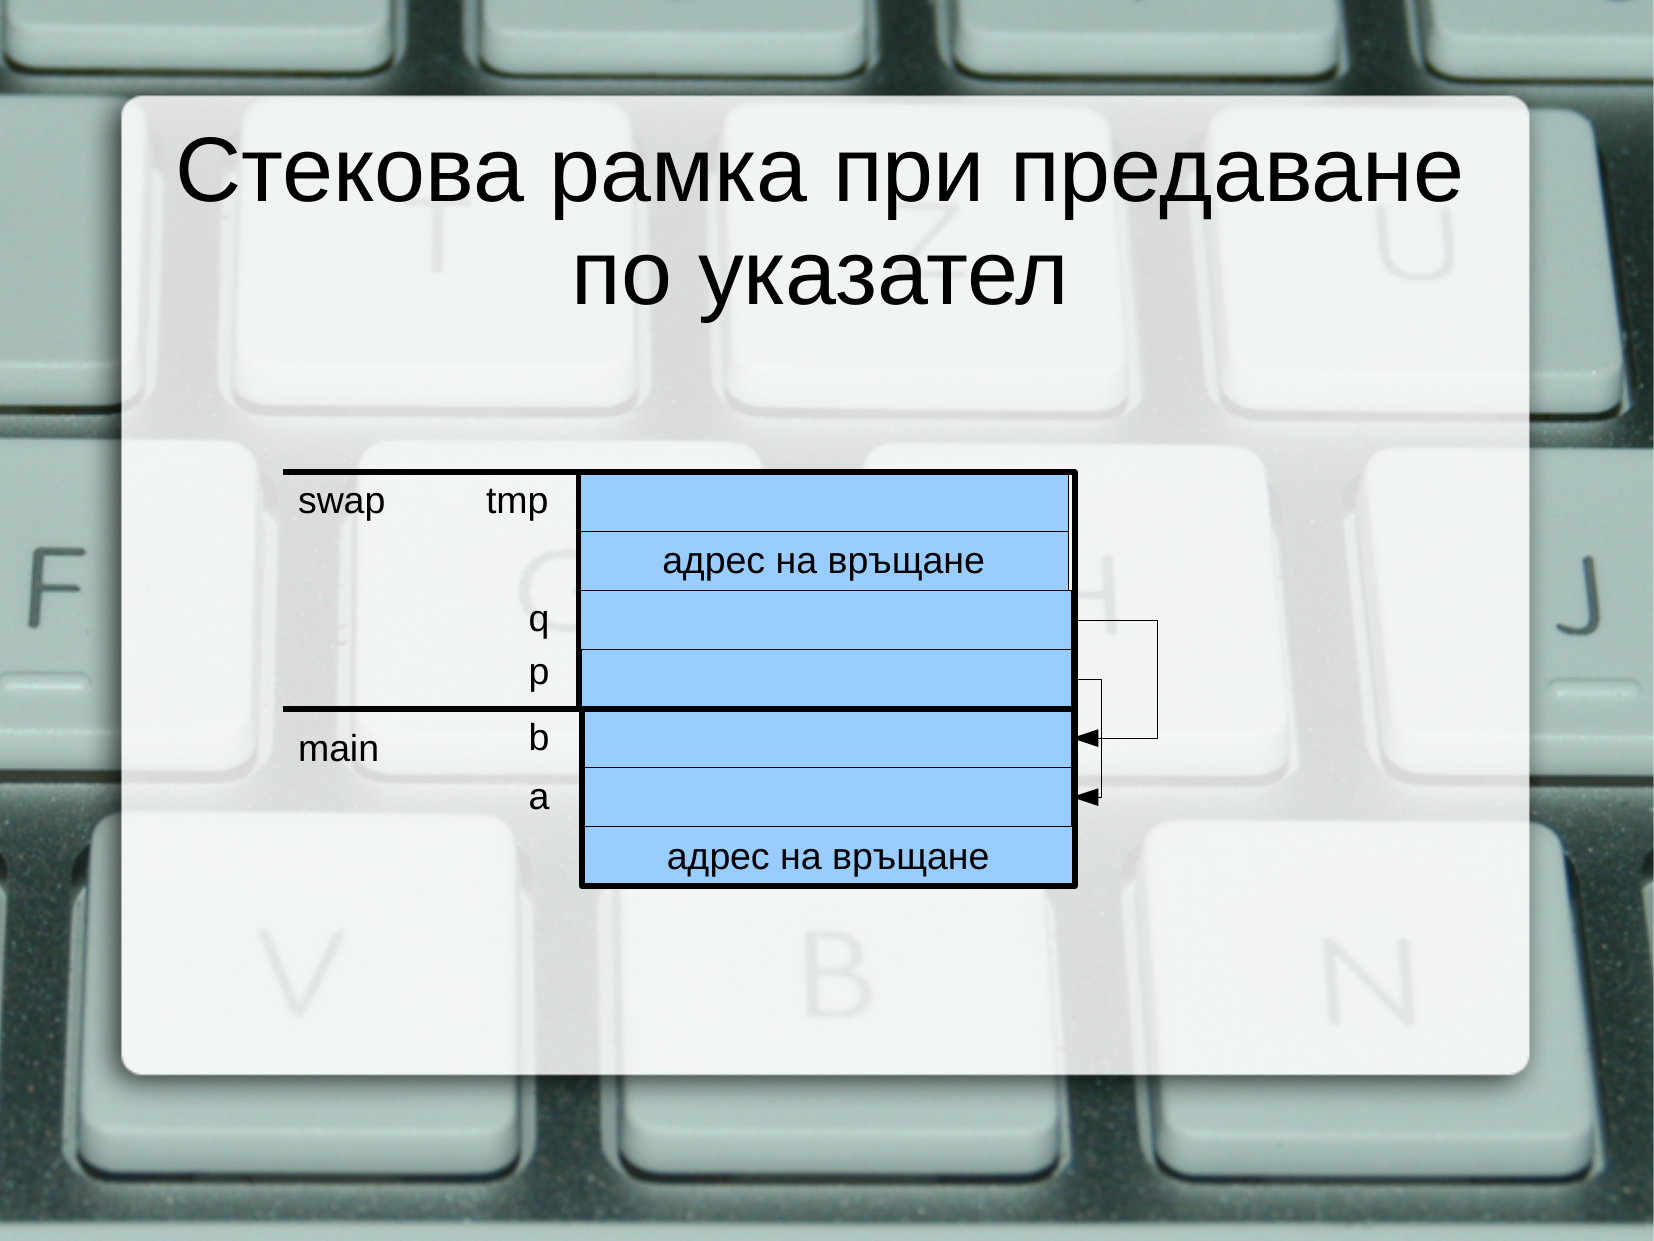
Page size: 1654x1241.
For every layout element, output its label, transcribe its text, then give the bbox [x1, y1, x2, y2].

text_box [585, 712, 1072, 826]
text_box p [513, 643, 573, 701]
text_box [581, 475, 1069, 531]
text_box tmp [471, 475, 564, 530]
text_box адрес на връщане [585, 826, 1072, 883]
picture [0, 0, 1654, 1241]
title Стекова рамка при предаване по указател [135, 117, 1506, 325]
text_box b [513, 712, 573, 766]
text_box [581, 590, 1072, 706]
text_box a [513, 767, 573, 825]
text_box адрес на връщане [581, 531, 1069, 590]
text_box swap [283, 472, 401, 530]
text_box q [513, 590, 562, 662]
text_box main [283, 720, 395, 778]
